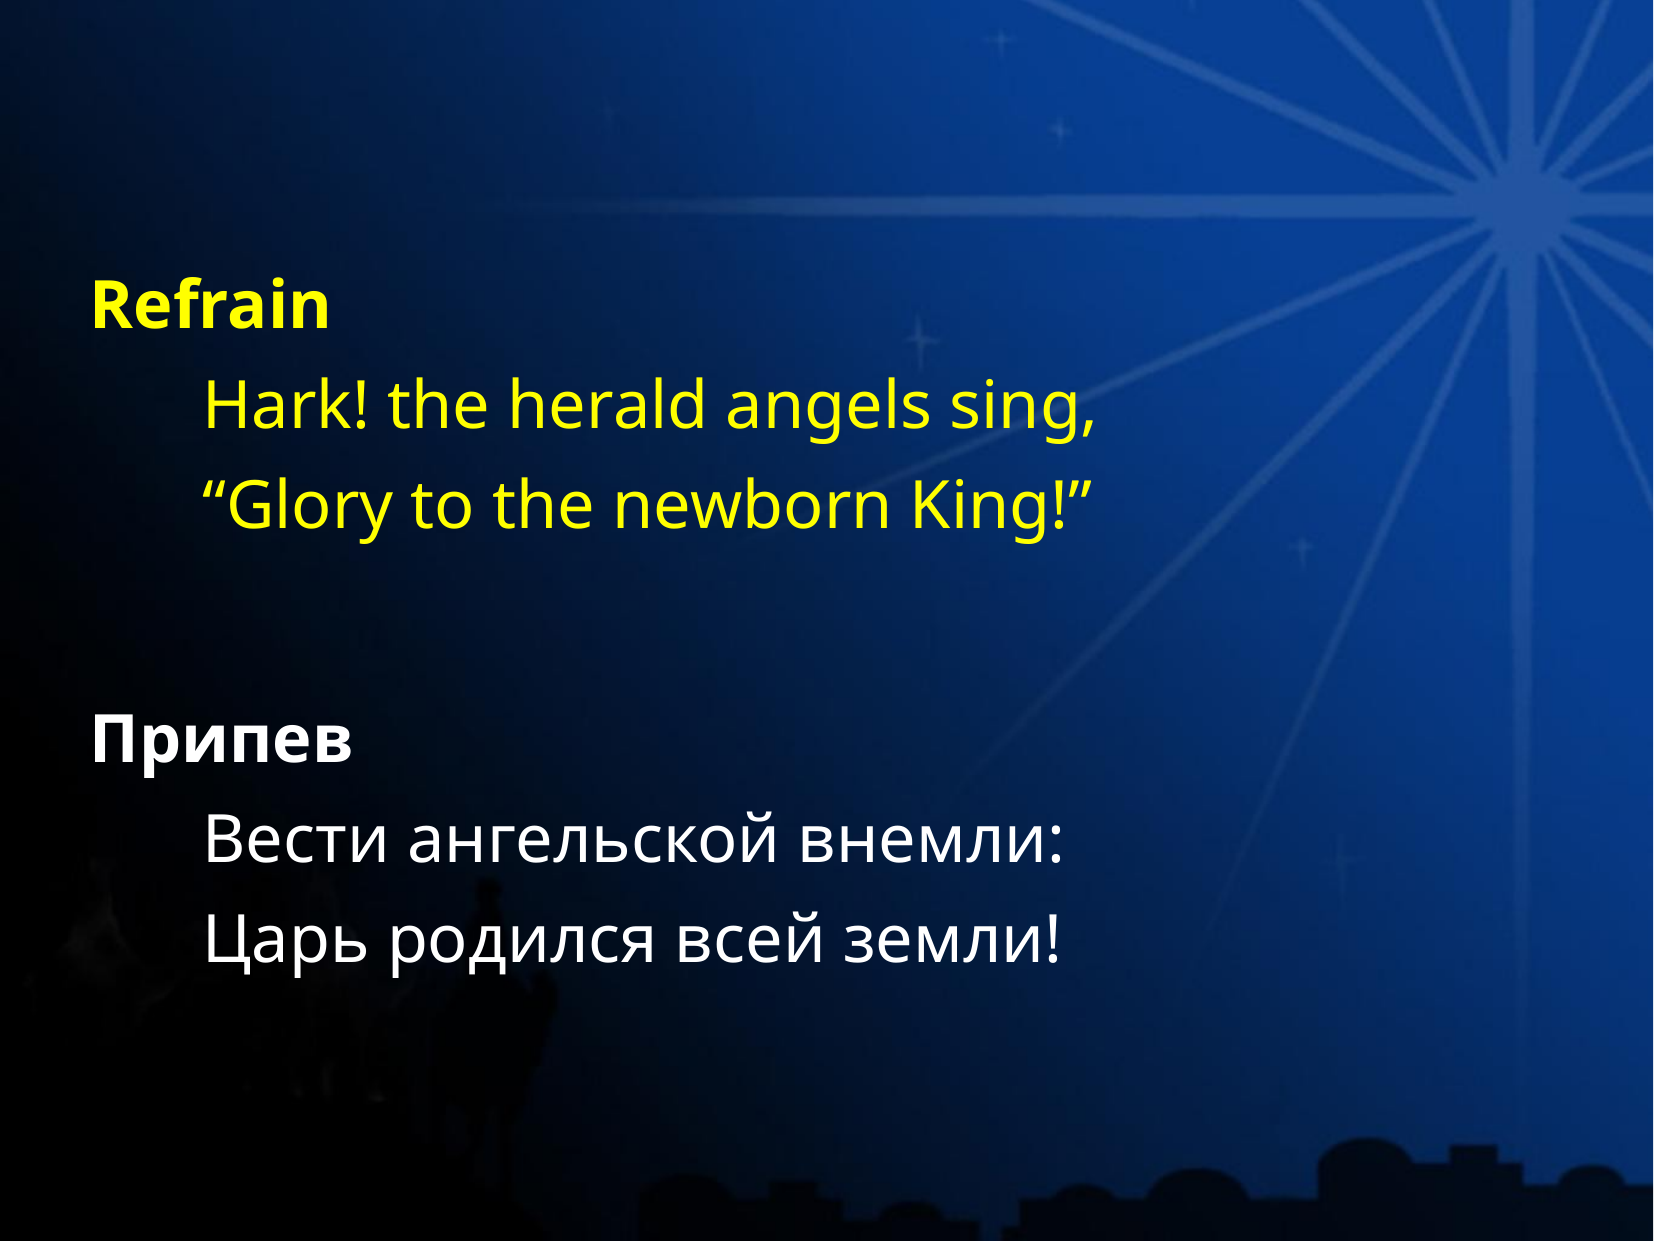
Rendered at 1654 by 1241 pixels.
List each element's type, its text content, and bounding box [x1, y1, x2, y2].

text_box Refrain Hark! the herald angels sing, “Glory to the newborn King!” [75, 150, 1576, 638]
picture [0, 0, 1654, 1241]
text_box Припев Вести ангельской внемли: Царь родился всей земли! [75, 675, 1576, 1163]
